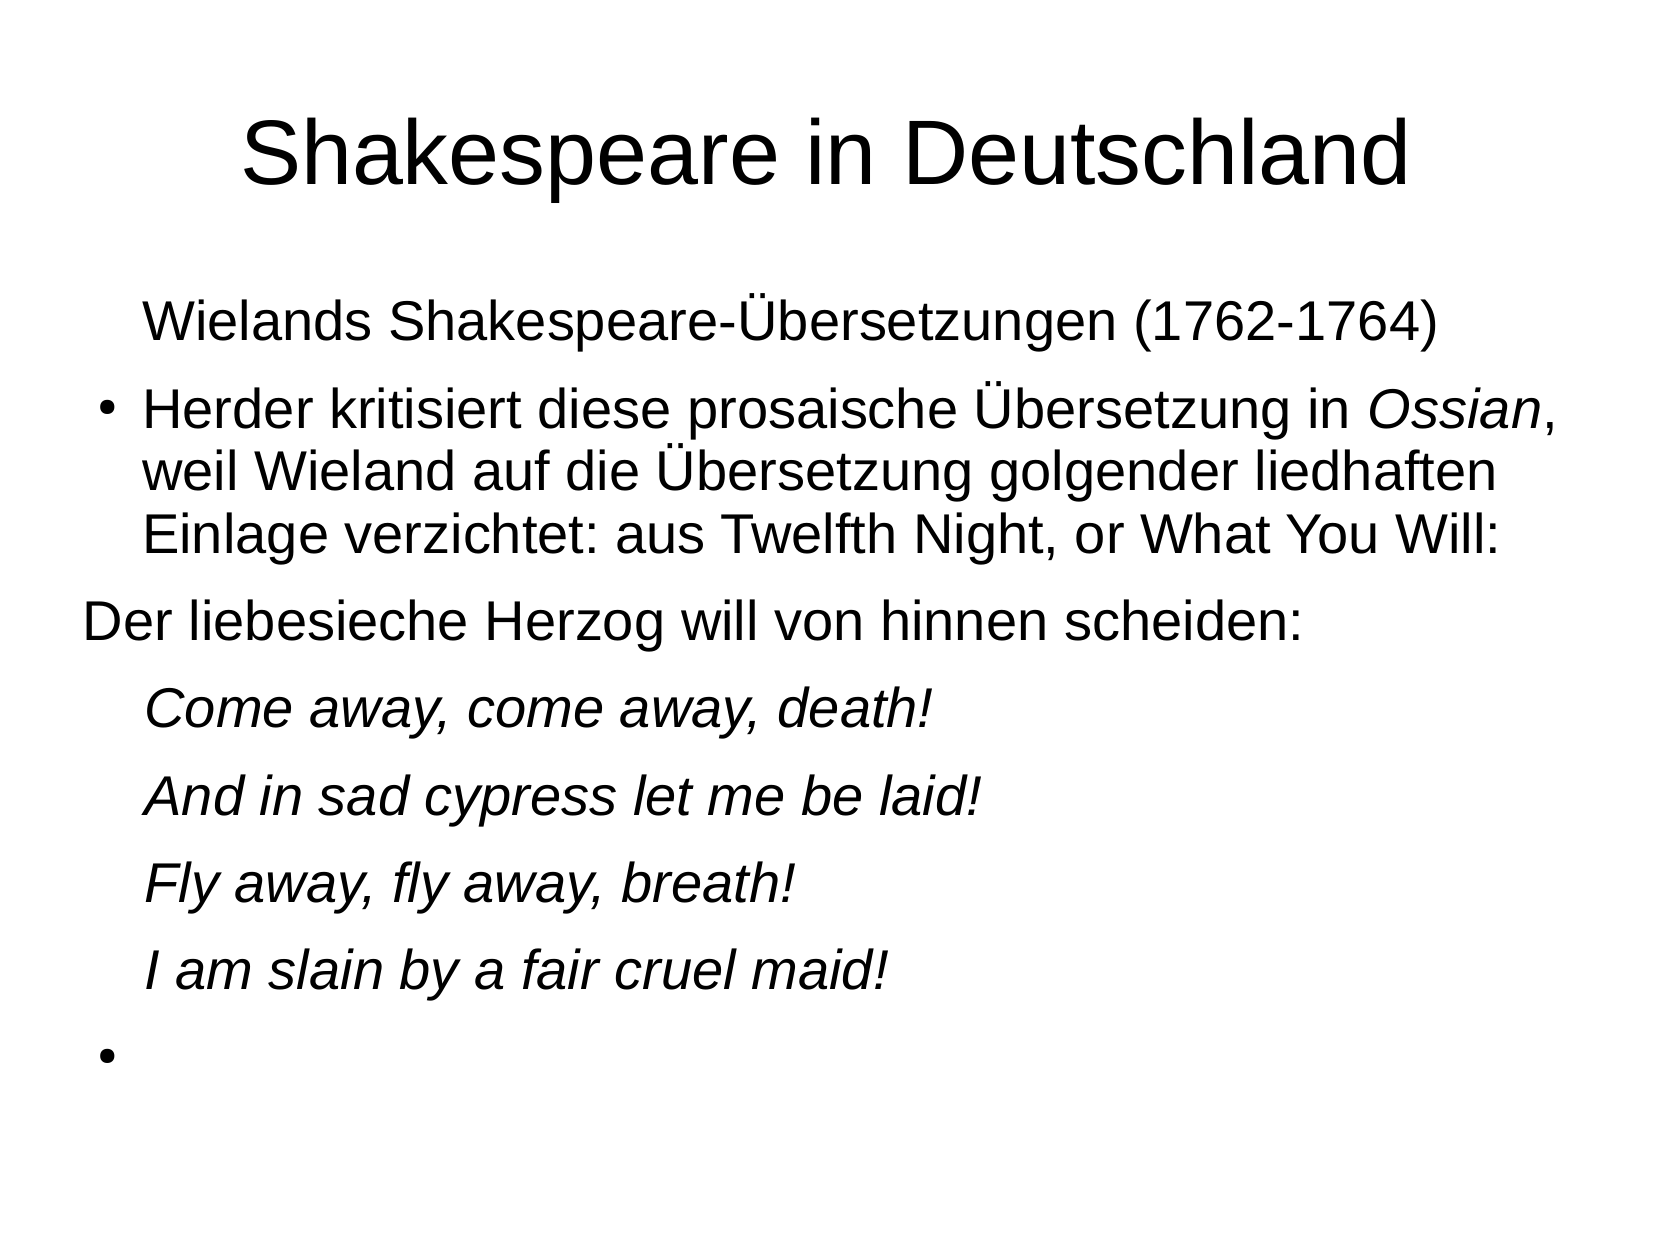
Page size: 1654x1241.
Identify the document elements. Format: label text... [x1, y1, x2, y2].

list Wielands Shakespeare-Übersetzungen (1762-1764) Herder kritisiert diese prosaische Übersetzung in Ossian, weil Wieland auf die Übersetzung golgender liedhaften Einlage verzichtet: aus Twelfth Night, or What You Will: Der liebesieche Herzog will von hinnen scheiden: Come away, come away, death! And in sad cypress let me be laid! Fly away, fly away, breath! I am slain by a fair cruel maid! [82, 290, 1571, 1010]
title Shakespeare in Deutschland [82, 49, 1571, 257]
